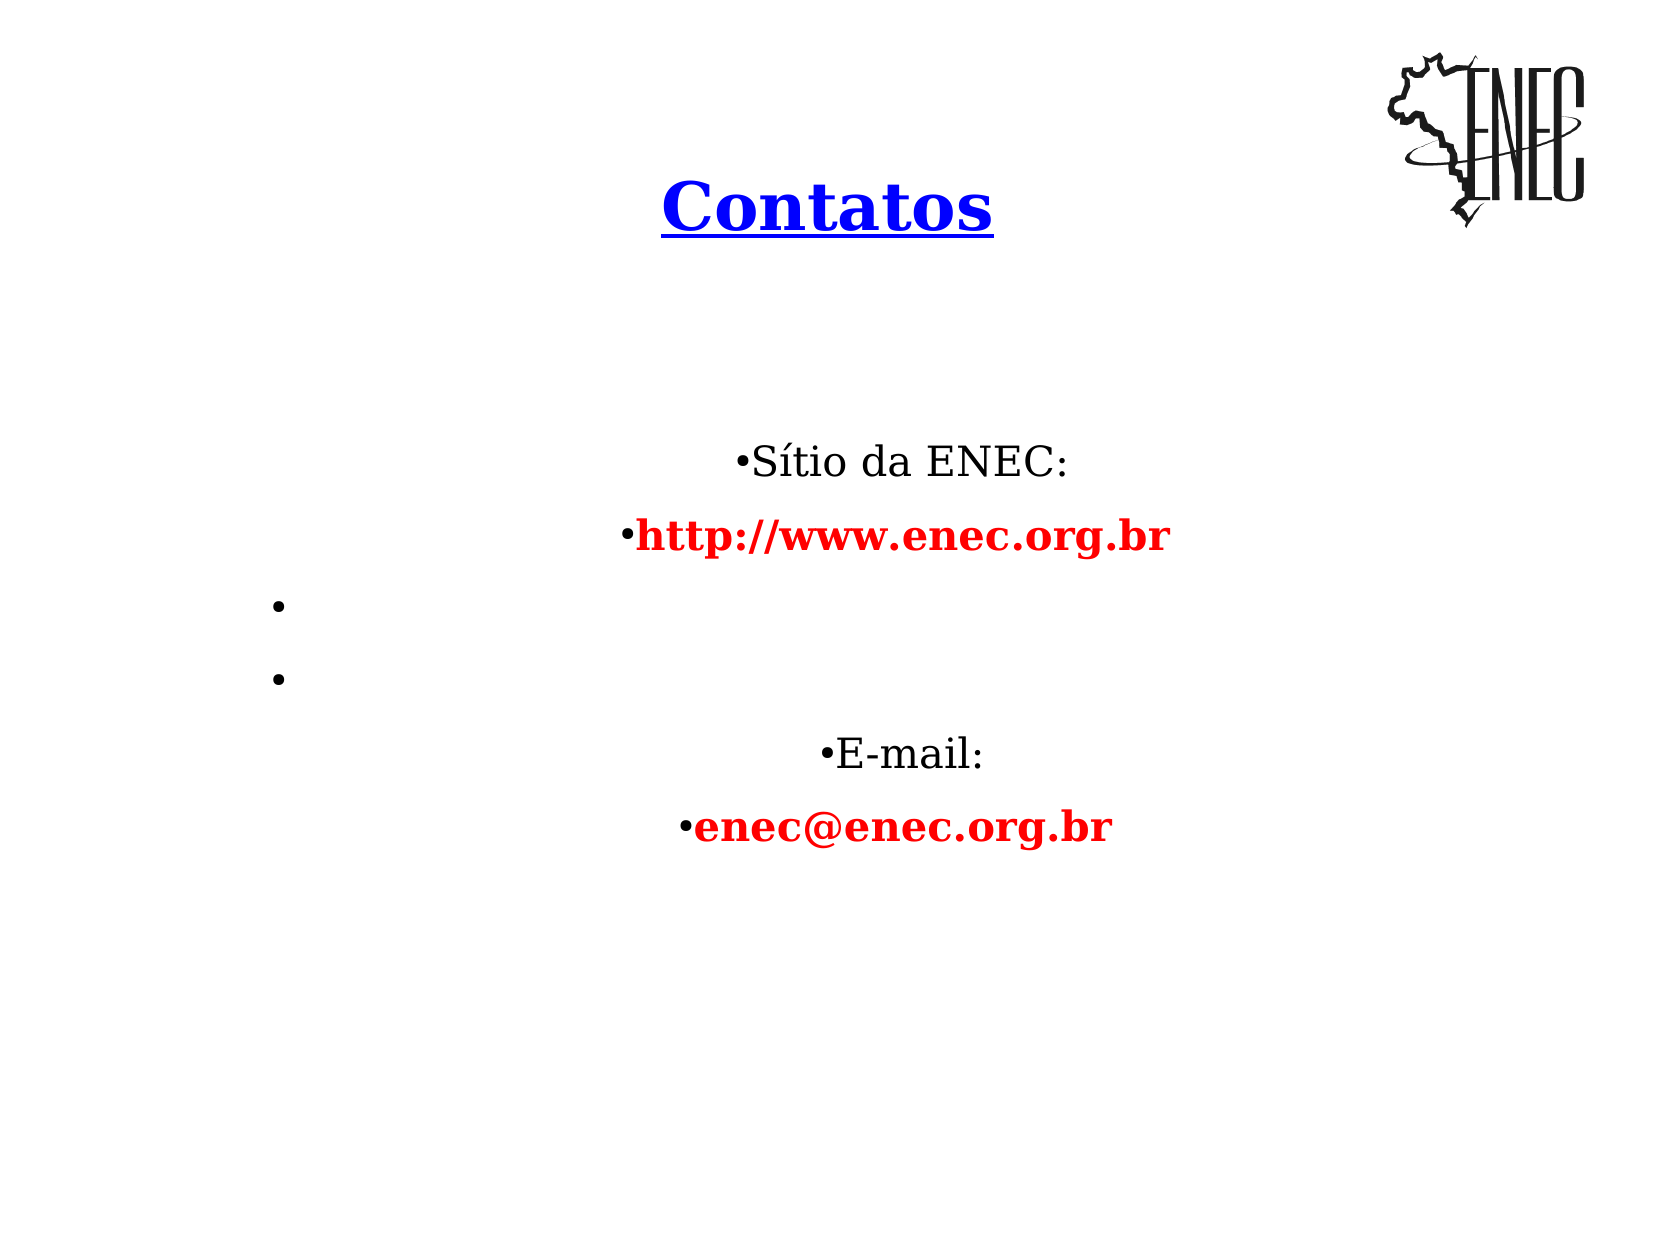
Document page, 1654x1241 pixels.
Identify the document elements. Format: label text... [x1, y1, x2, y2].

title Contatos [121, 102, 1534, 310]
list Sítio da ENEC: http://www.enec.org.br E-mail: enec@enec.org.br [121, 413, 1534, 933]
picture [1382, 47, 1590, 249]
